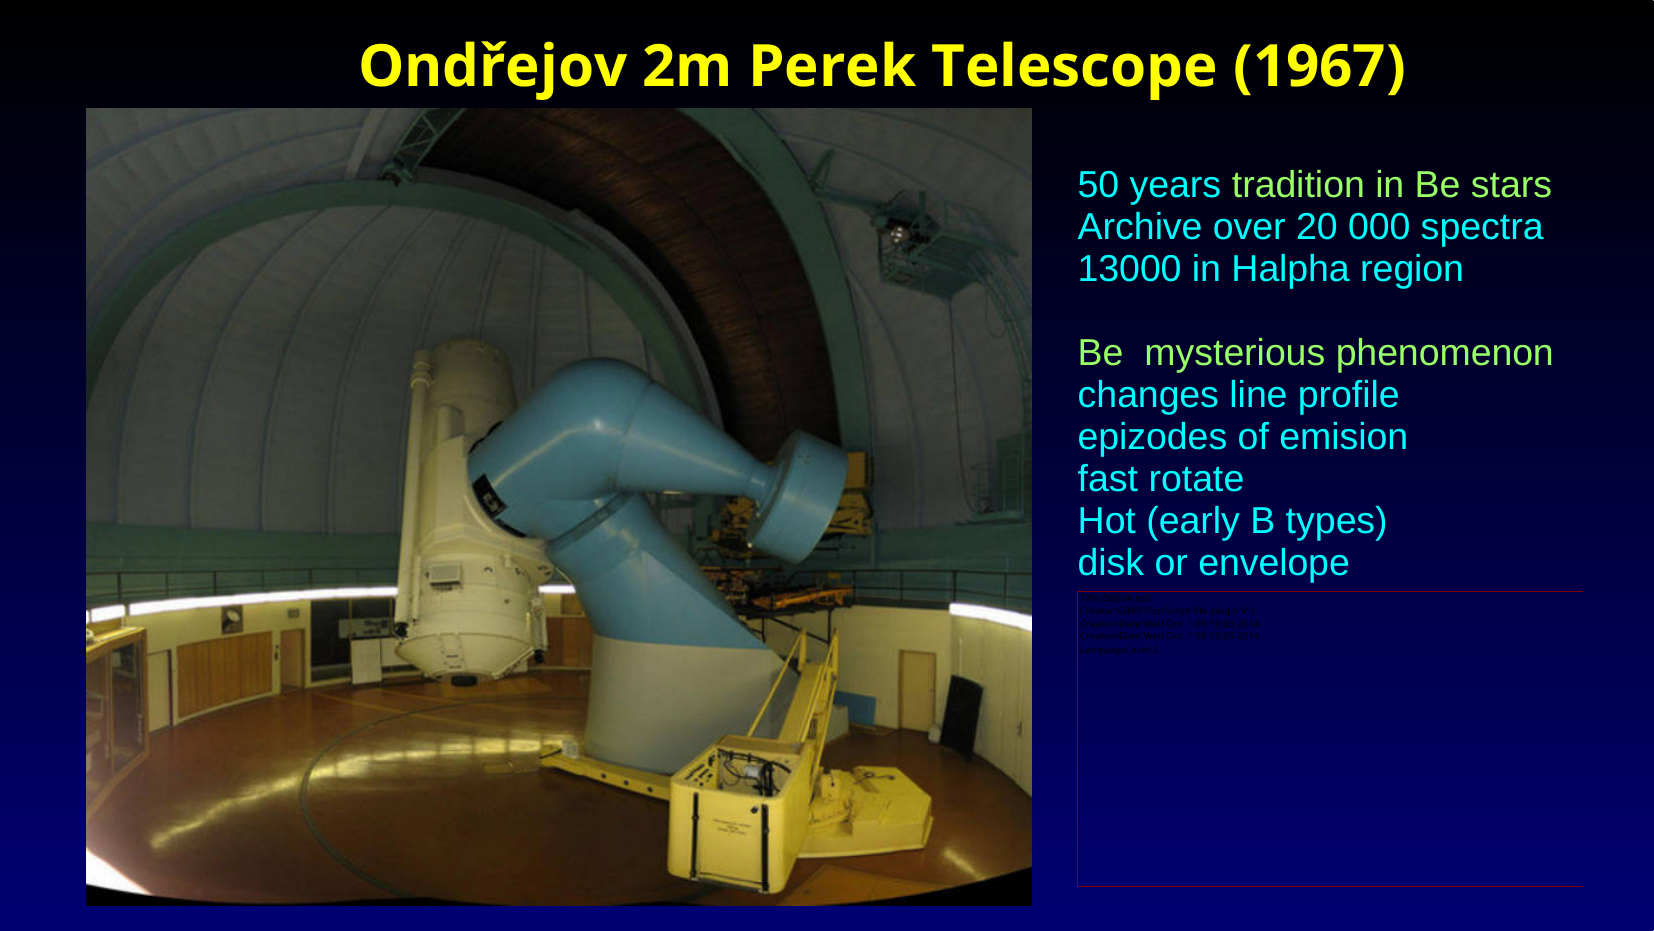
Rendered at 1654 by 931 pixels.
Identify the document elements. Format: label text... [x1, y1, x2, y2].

text_box 50 years tradition in Be stars Archive over 20 000 spectra 13000 in Halpha region Be mysterious phenomenon changes line profile epizodes of emision fast rotate Hot (early B types) disk or envelope [1062, 155, 1595, 591]
title Ondřejov 2m Perek Telescope (1967) [138, 3, 1626, 125]
picture [1076, 590, 1583, 887]
picture [86, 108, 1032, 906]
